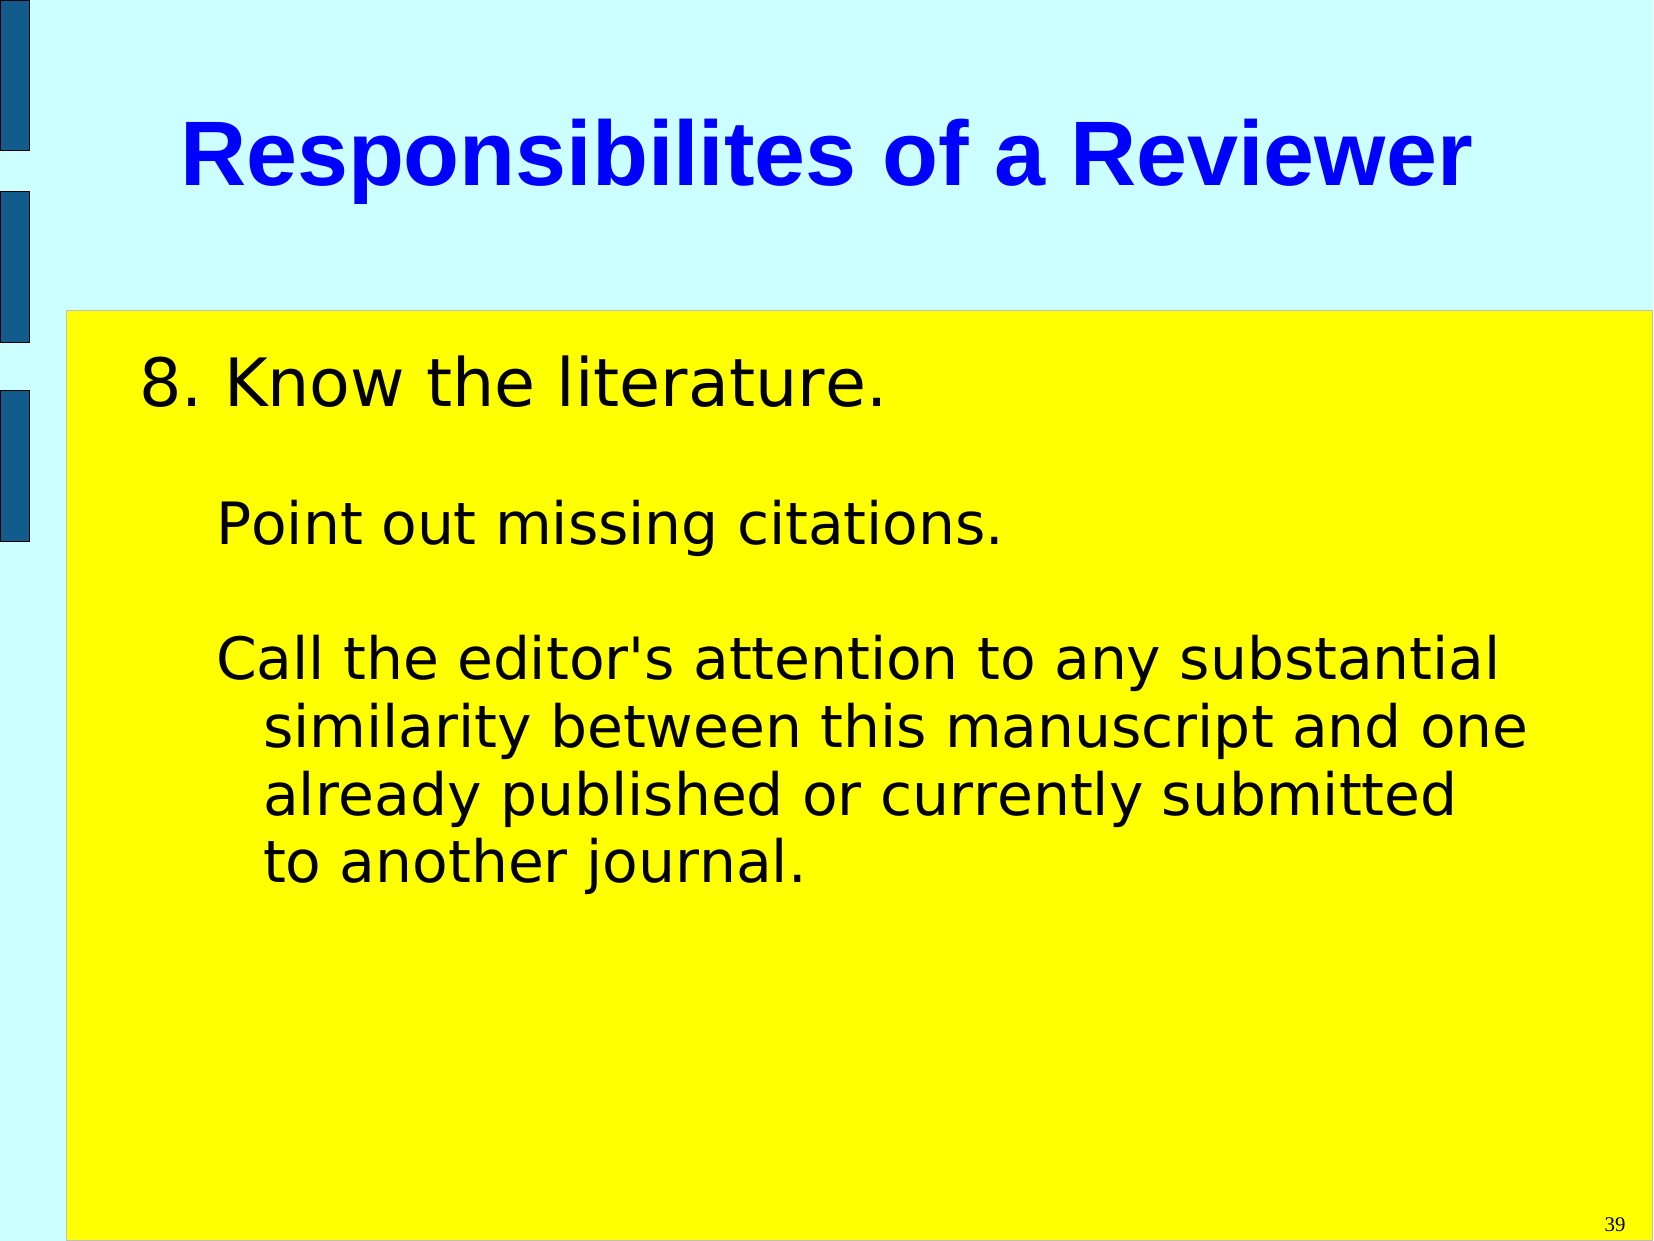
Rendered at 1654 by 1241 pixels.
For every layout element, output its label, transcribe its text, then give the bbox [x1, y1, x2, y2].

list 8. Know the literature. Point out missing citations. Call the editor's attention to any substantial similarity between this manuscript and one already published or currently submitted to another journal. [121, 344, 1534, 1127]
title Responsibilites of a Reviewer [121, 49, 1534, 258]
